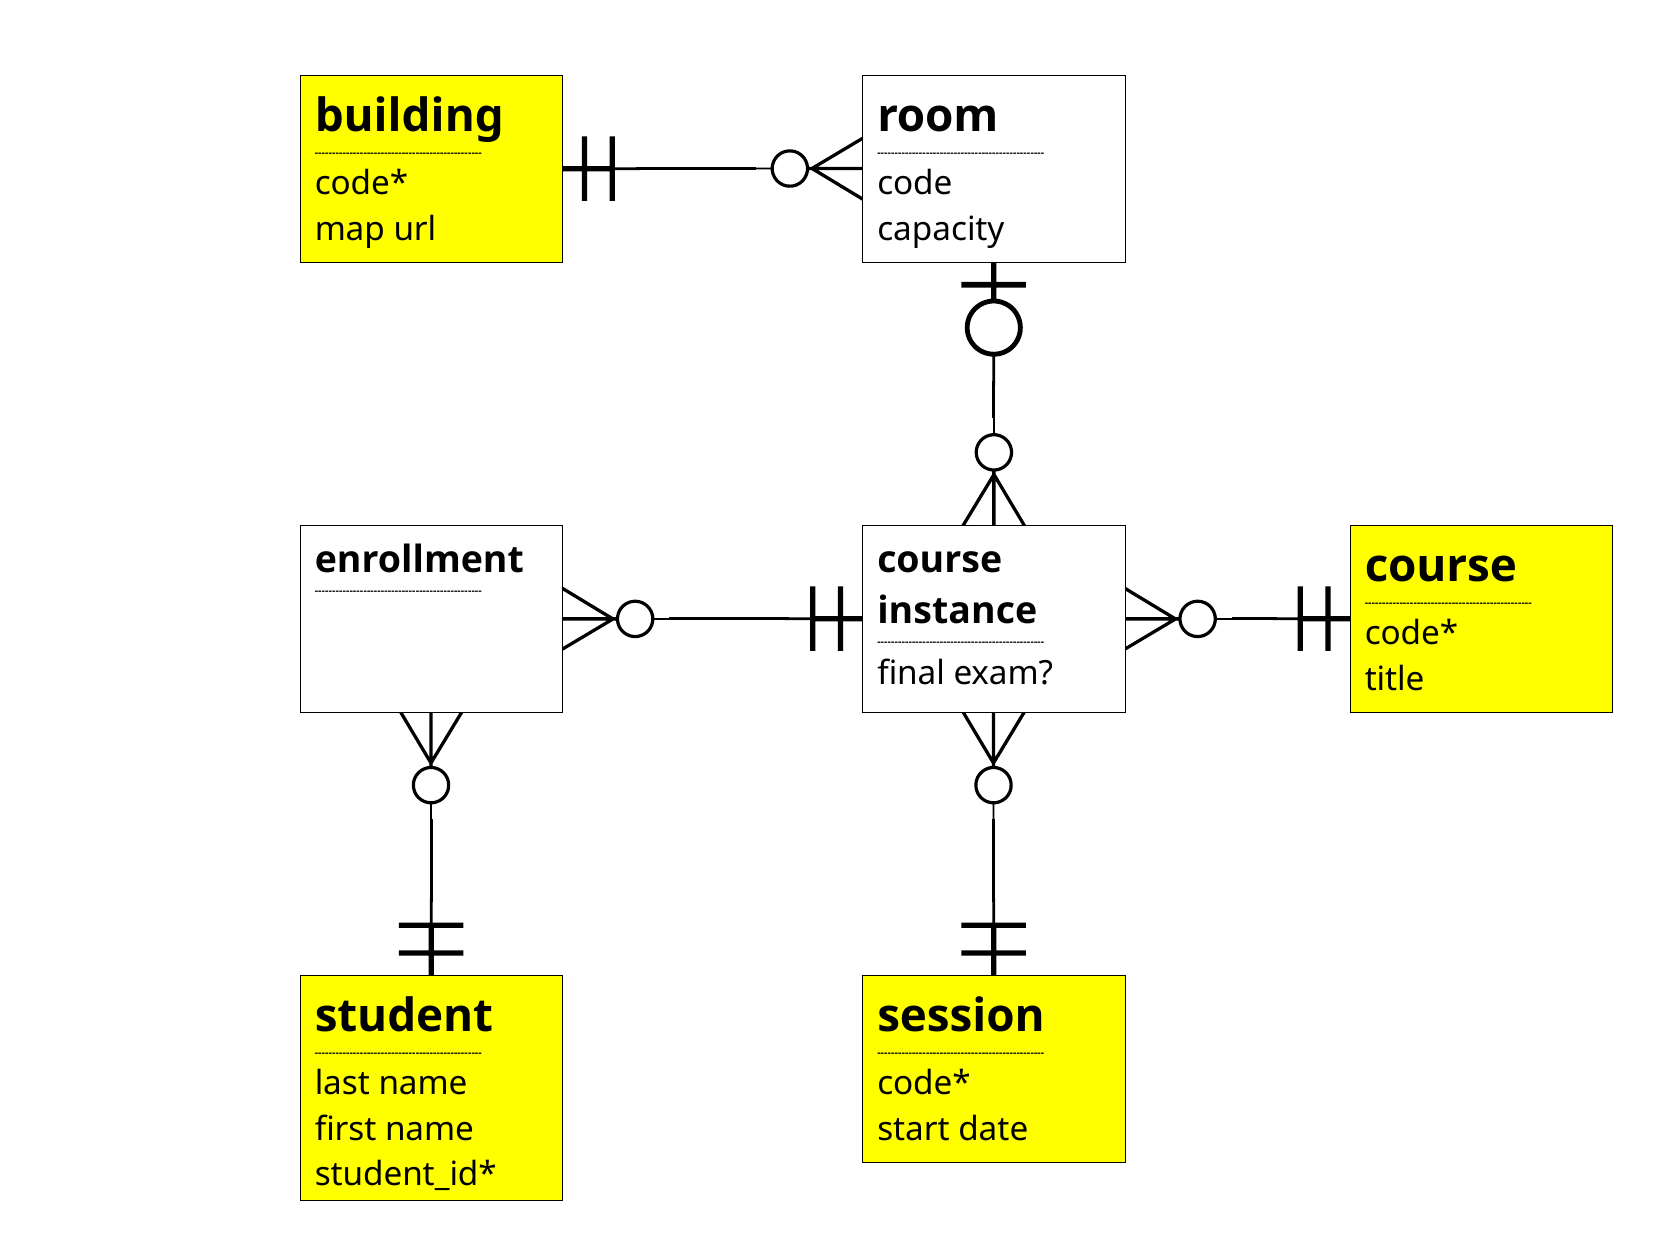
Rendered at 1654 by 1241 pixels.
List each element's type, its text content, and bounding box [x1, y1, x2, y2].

text_box room ------------------------------------------------ code capacity [862, 75, 1126, 263]
text_box course ------------------------------------------------ code* title [1350, 525, 1613, 713]
text_box course instance ------------------------------------------------ final exam? [862, 525, 1126, 713]
text_box session ------------------------------------------------ code* start date [862, 975, 1126, 1163]
text_box student ------------------------------------------------ last name first name student_id* [300, 975, 563, 1201]
text_box enrollment ------------------------------------------------ [300, 525, 563, 713]
text_box building ------------------------------------------------ code* map url [300, 75, 563, 263]
